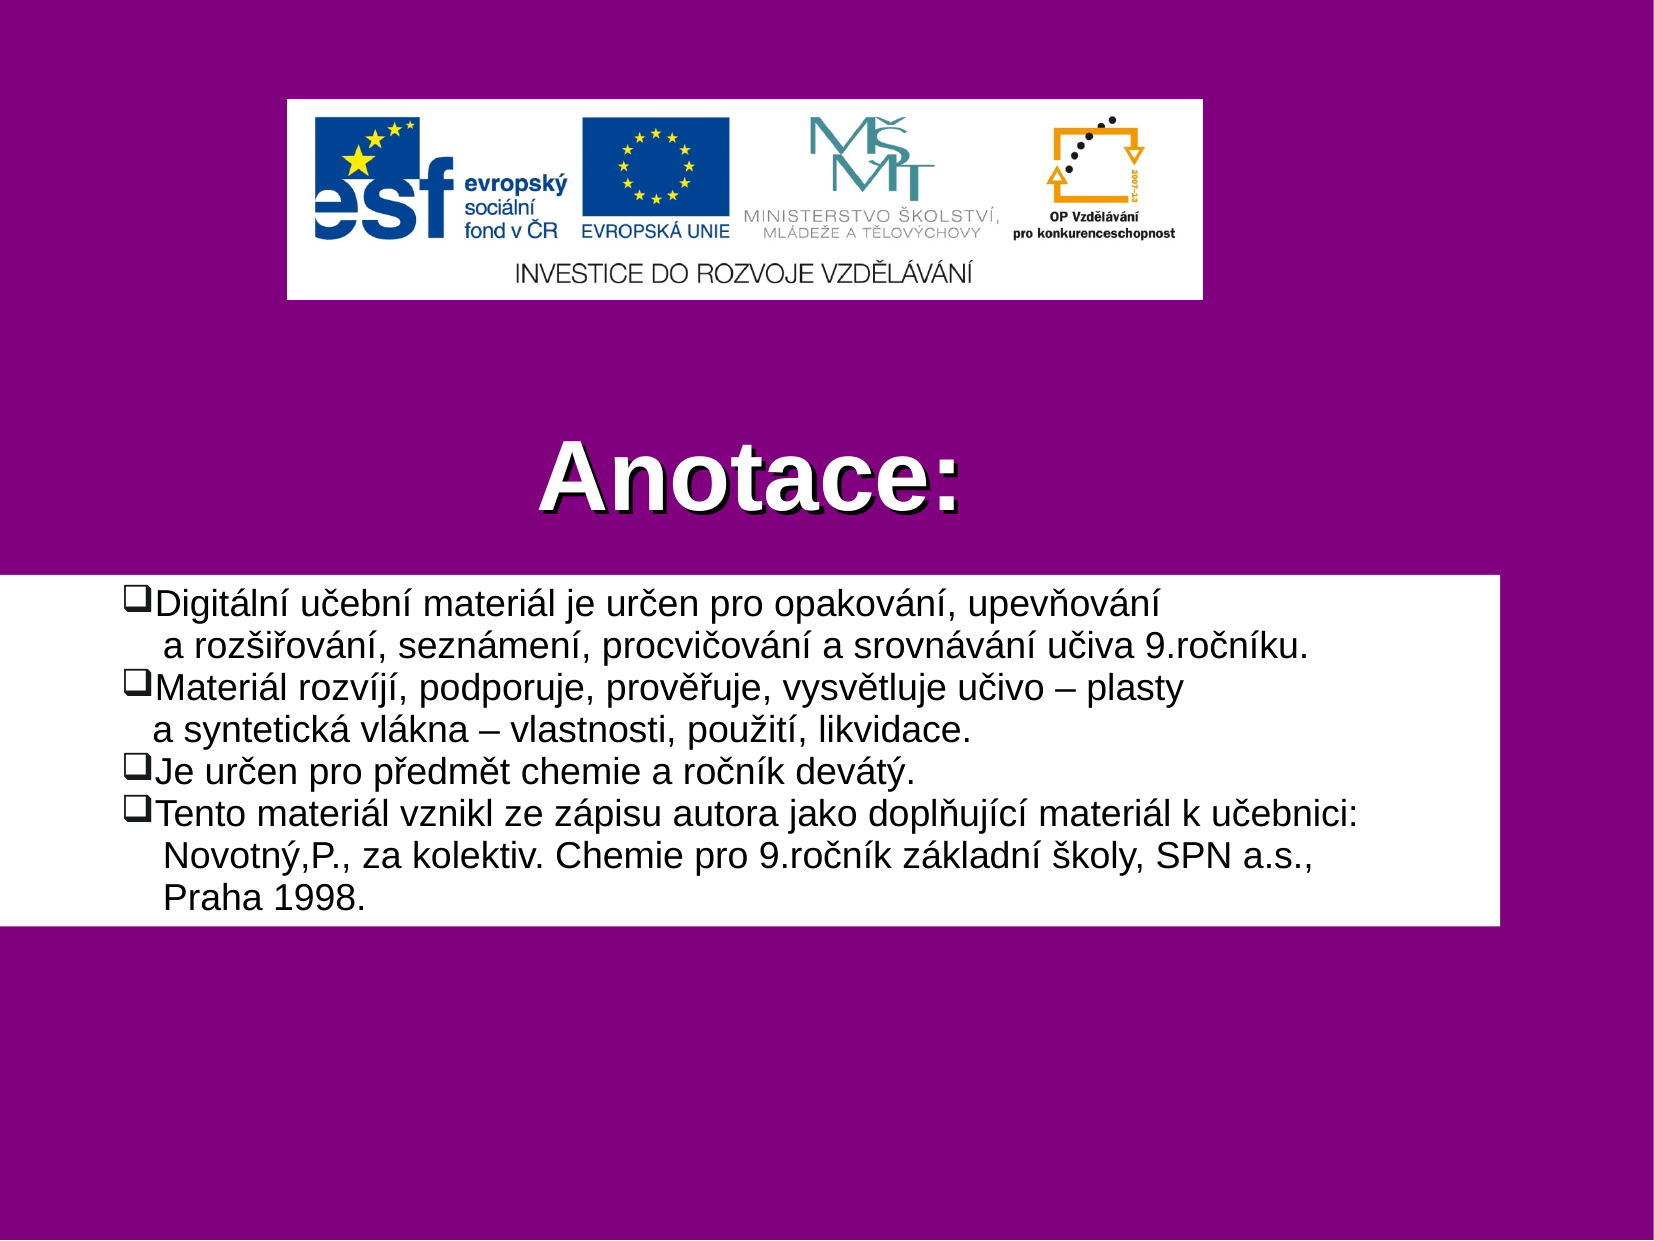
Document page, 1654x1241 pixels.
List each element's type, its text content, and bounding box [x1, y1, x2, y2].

text_box Digitální učební materiál je určen pro opakování, upevňování a rozšiřování, seznámení, procvičování a srovnávání učiva 9.ročníku. Materiál rozvíjí, podporuje, prověřuje, vysvětluje učivo – plasty a syntetická vlákna – vlastnosti, použití, likvidace. Je určen pro předmět chemie a ročník devátý. Tento materiál vznikl ze zápisu autora jako doplňující materiál k učebnici: Novotný,P., za kolektiv. Chemie pro 9.ročník základní školy, SPN a.s., Praha 1998. [0, 574, 1501, 927]
picture [287, 99, 1203, 300]
title Anotace: [112, 349, 1388, 574]
